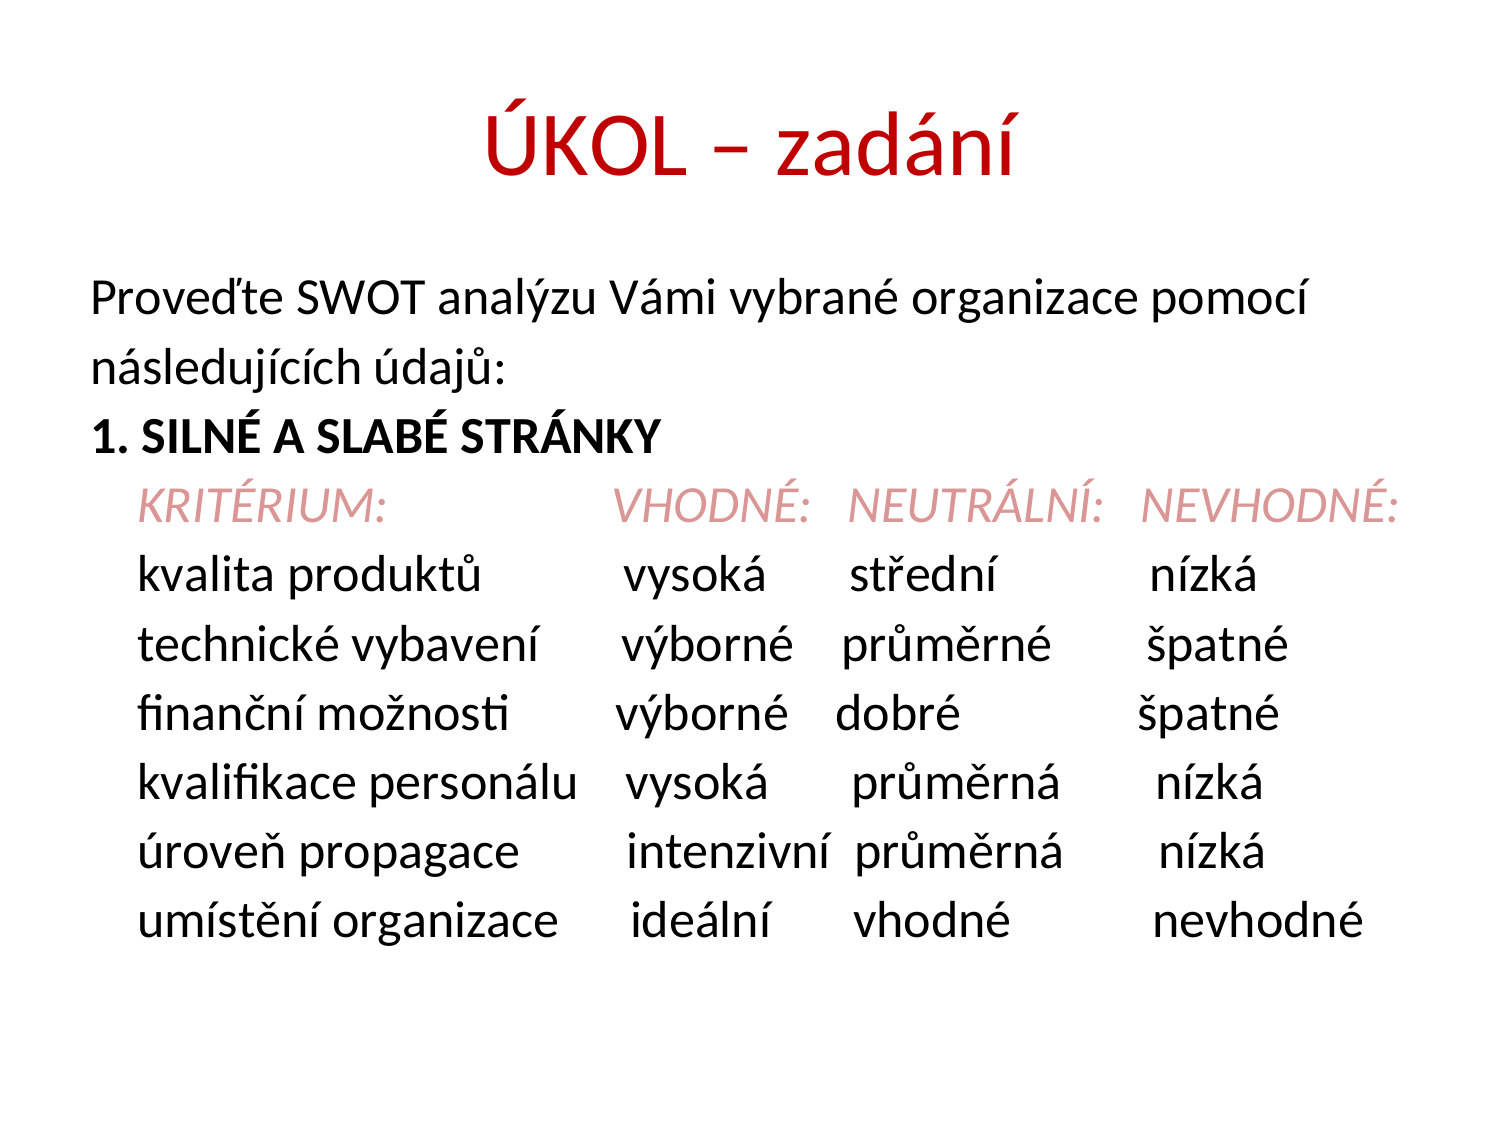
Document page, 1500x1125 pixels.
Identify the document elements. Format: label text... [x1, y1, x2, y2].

title ÚKOL – zadání [75, 45, 1426, 233]
list Proveďte SWOT analýzu Vámi vybrané organizace pomocí následujících údajů: 1. SILNÉ A SLABÉ STRÁNKY KRITÉRIUM: VHODNÉ: NEUTRÁLNÍ: NEVHODNÉ: kvalita produktů vysoká střední nízká technické vybavení výborné průměrné špatné finanční možnosti výborné dobré špatné kvalifikace personálu vysoká průměrná nízká úroveň propagace intenzivní průměrná nízká umístění organizace ideální vhodné nevhodné [75, 262, 1426, 1026]
